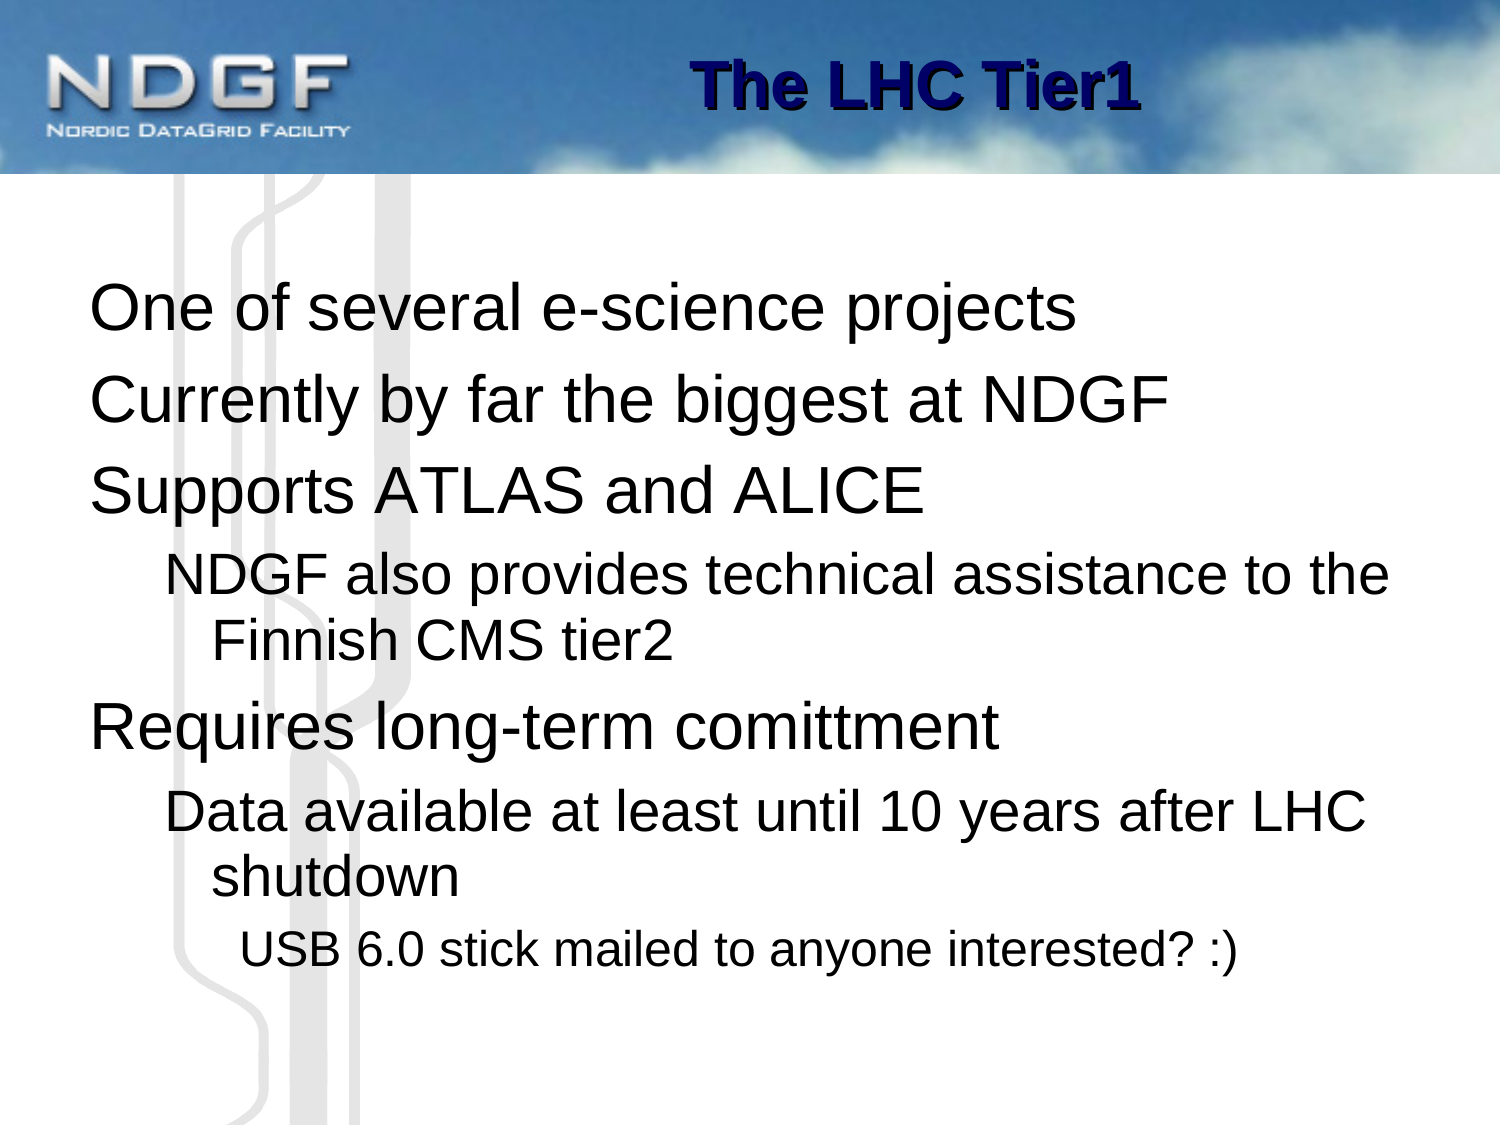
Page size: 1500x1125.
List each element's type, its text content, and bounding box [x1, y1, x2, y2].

list One of several e-science projects Currently by far the biggest at NDGF Supports ATLAS and ALICE NDGF also provides technical assistance to the Finnish CMS tier2 Requires long-term comittment Data available at least until 10 years after LHC shutdown USB 6.0 stick mailed to anyone interested? :) [75, 262, 1426, 1054]
picture [0, 0, 1500, 1125]
title The LHC Tier1 [372, 19, 1459, 149]
